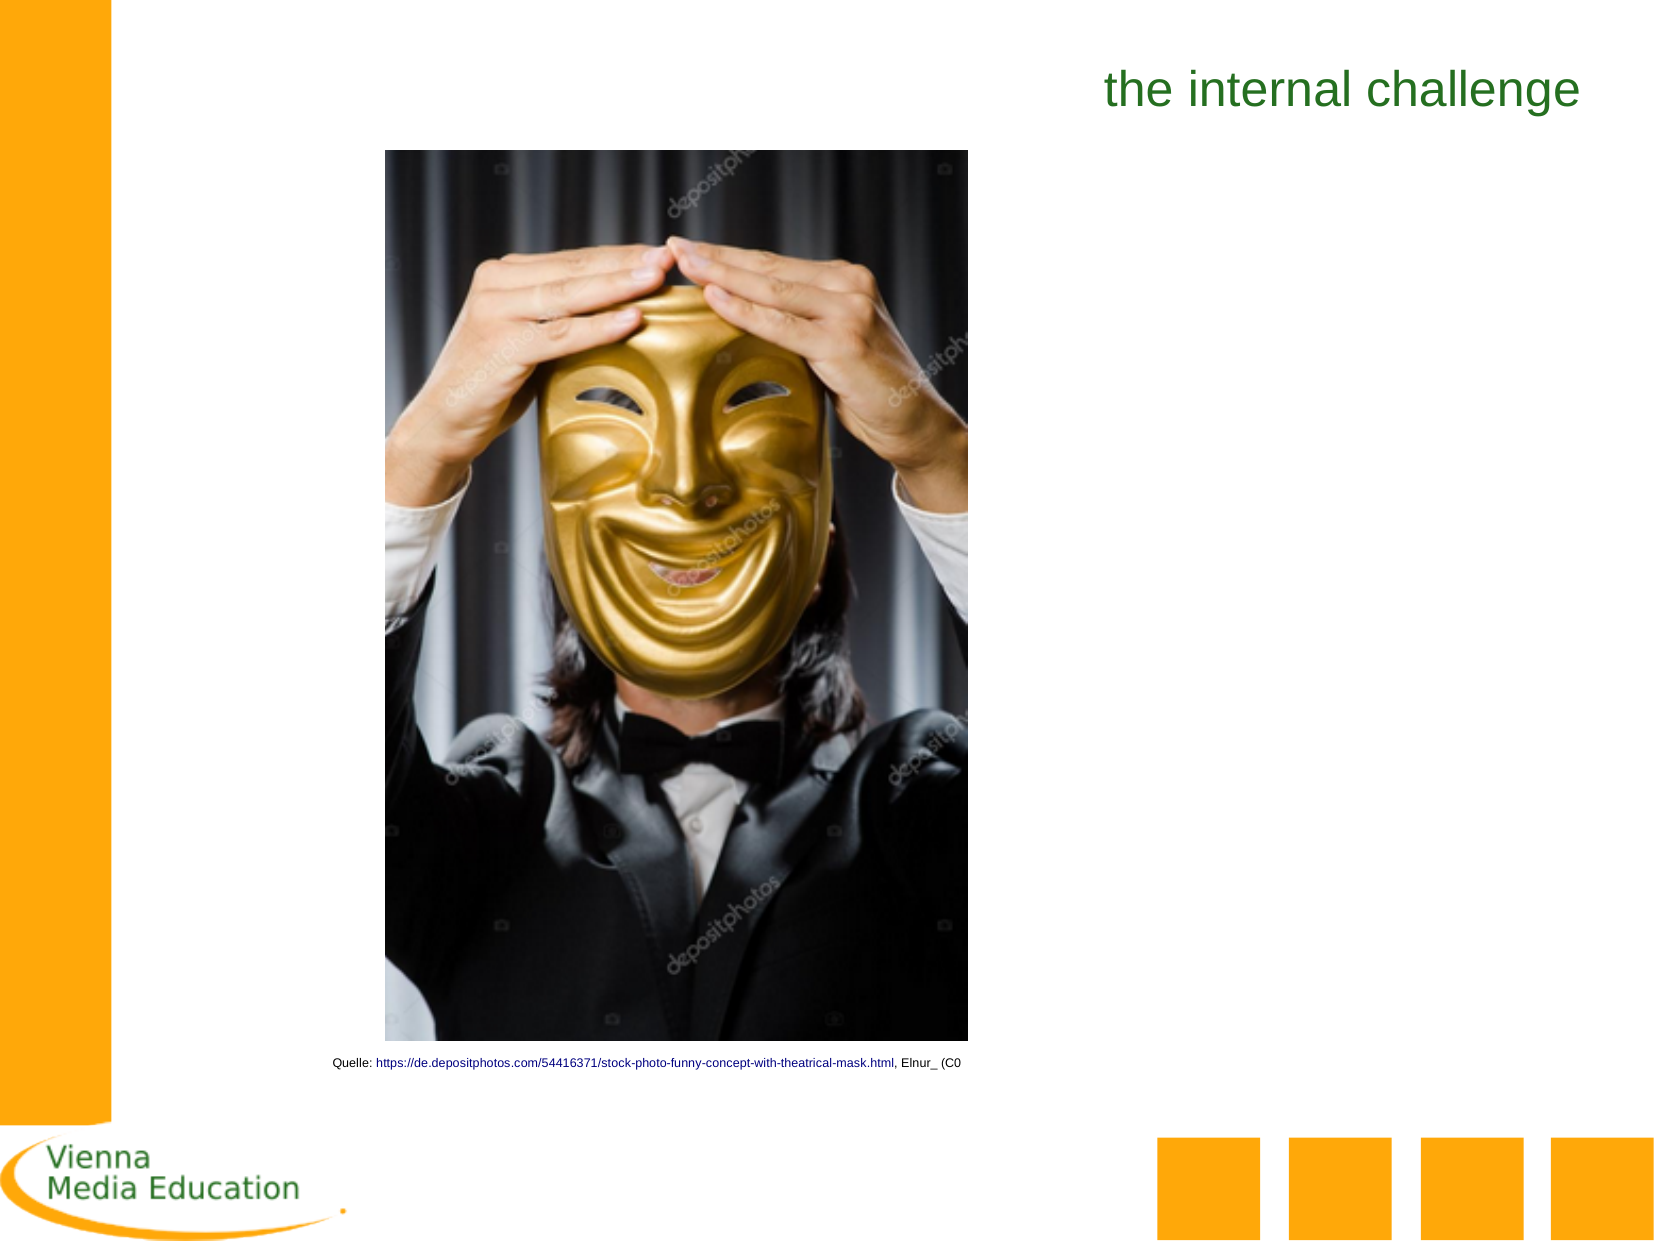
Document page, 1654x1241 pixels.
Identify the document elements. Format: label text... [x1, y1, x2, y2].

text_box the internal challenge [1103, 61, 1654, 162]
picture [0, 1114, 398, 1241]
text_box Quelle: https://de.depositphotos.com/54416371/stock-photo-funny-concept-with-theatrical-mask.html, Elnur_ (C0 [332, 1055, 959, 1069]
picture [385, 150, 968, 1041]
